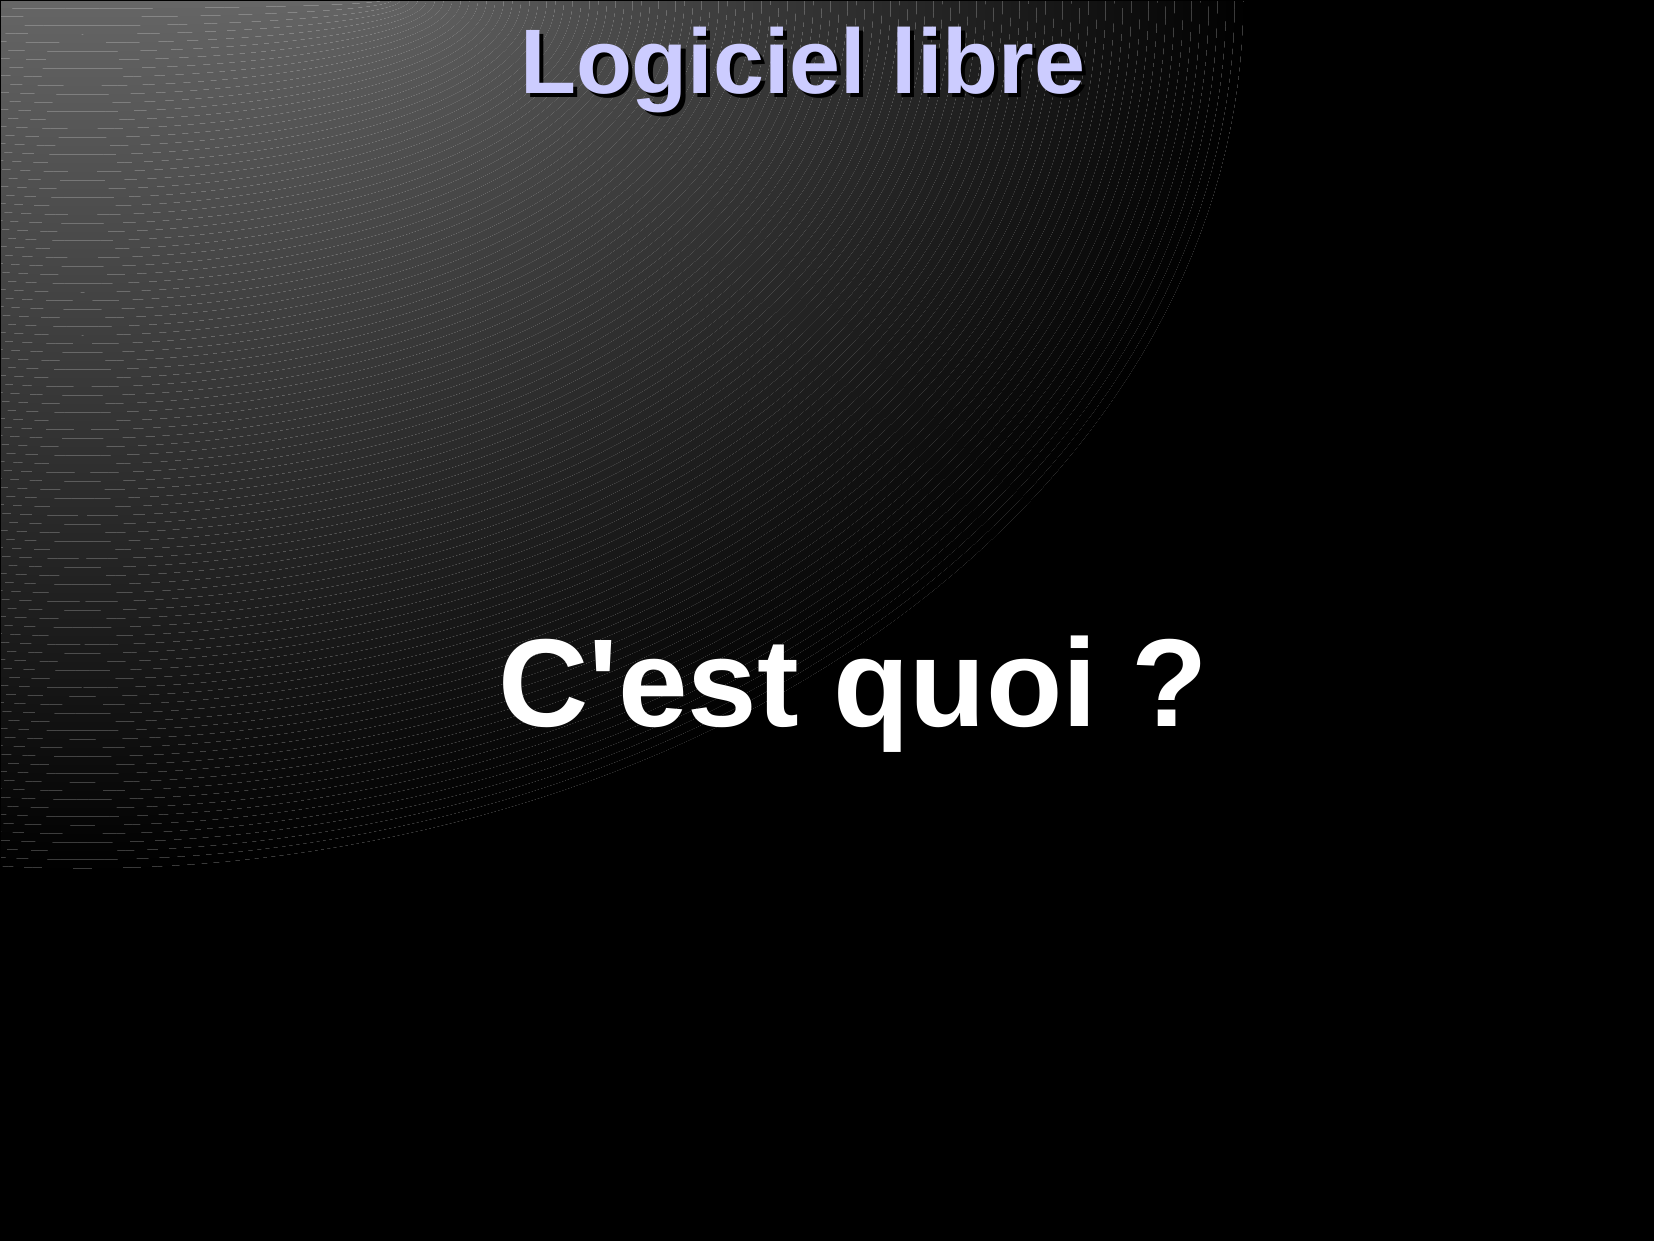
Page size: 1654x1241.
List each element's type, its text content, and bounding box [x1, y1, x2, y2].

title Logiciel libre [59, 5, 1548, 119]
subtitle C'est quoi ? [47, 215, 1625, 1152]
